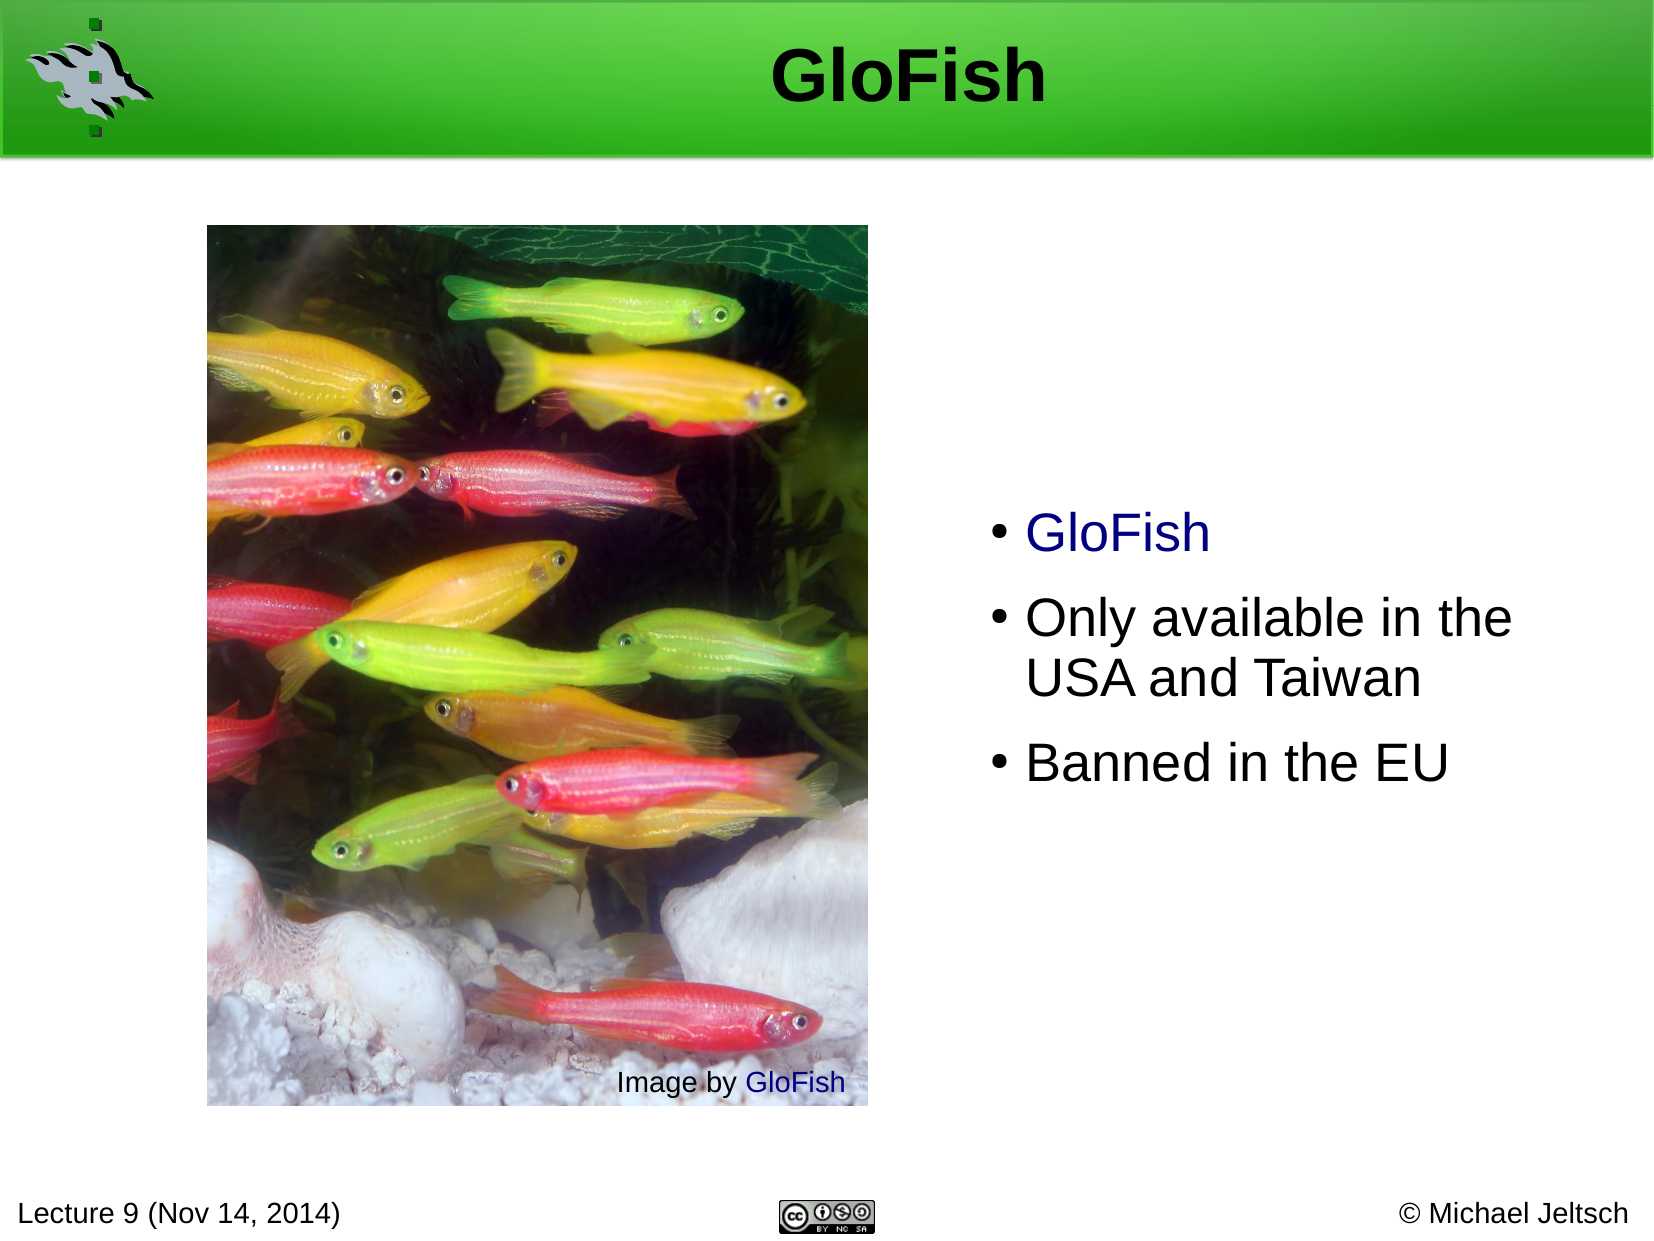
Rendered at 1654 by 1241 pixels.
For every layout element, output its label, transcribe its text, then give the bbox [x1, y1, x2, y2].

picture [779, 1200, 875, 1234]
title GloFish [289, 30, 1531, 121]
picture [207, 225, 868, 1106]
text_box Image by GloFish [601, 1058, 860, 1106]
text_box GloFish Only available in the USA and Taiwan Banned in the EU [975, 495, 1591, 801]
